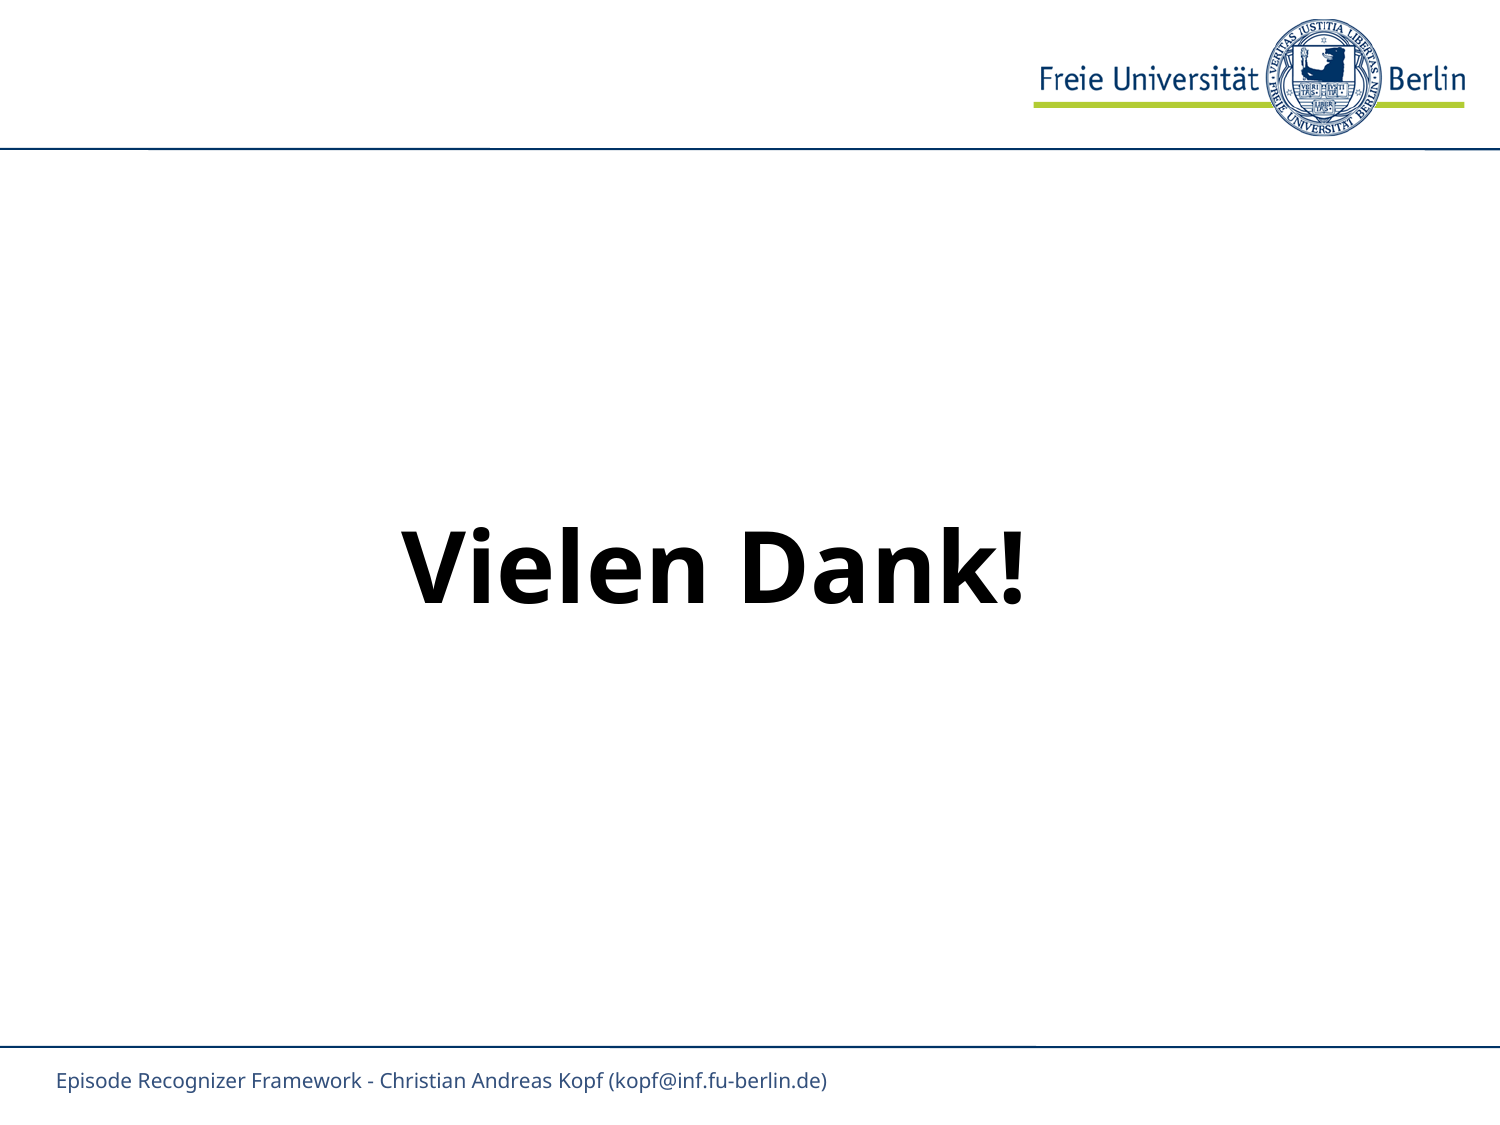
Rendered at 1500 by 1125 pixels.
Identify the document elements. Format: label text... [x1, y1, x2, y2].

picture [1033, 19, 1470, 137]
title Vielen Dank! [112, 503, 1318, 641]
